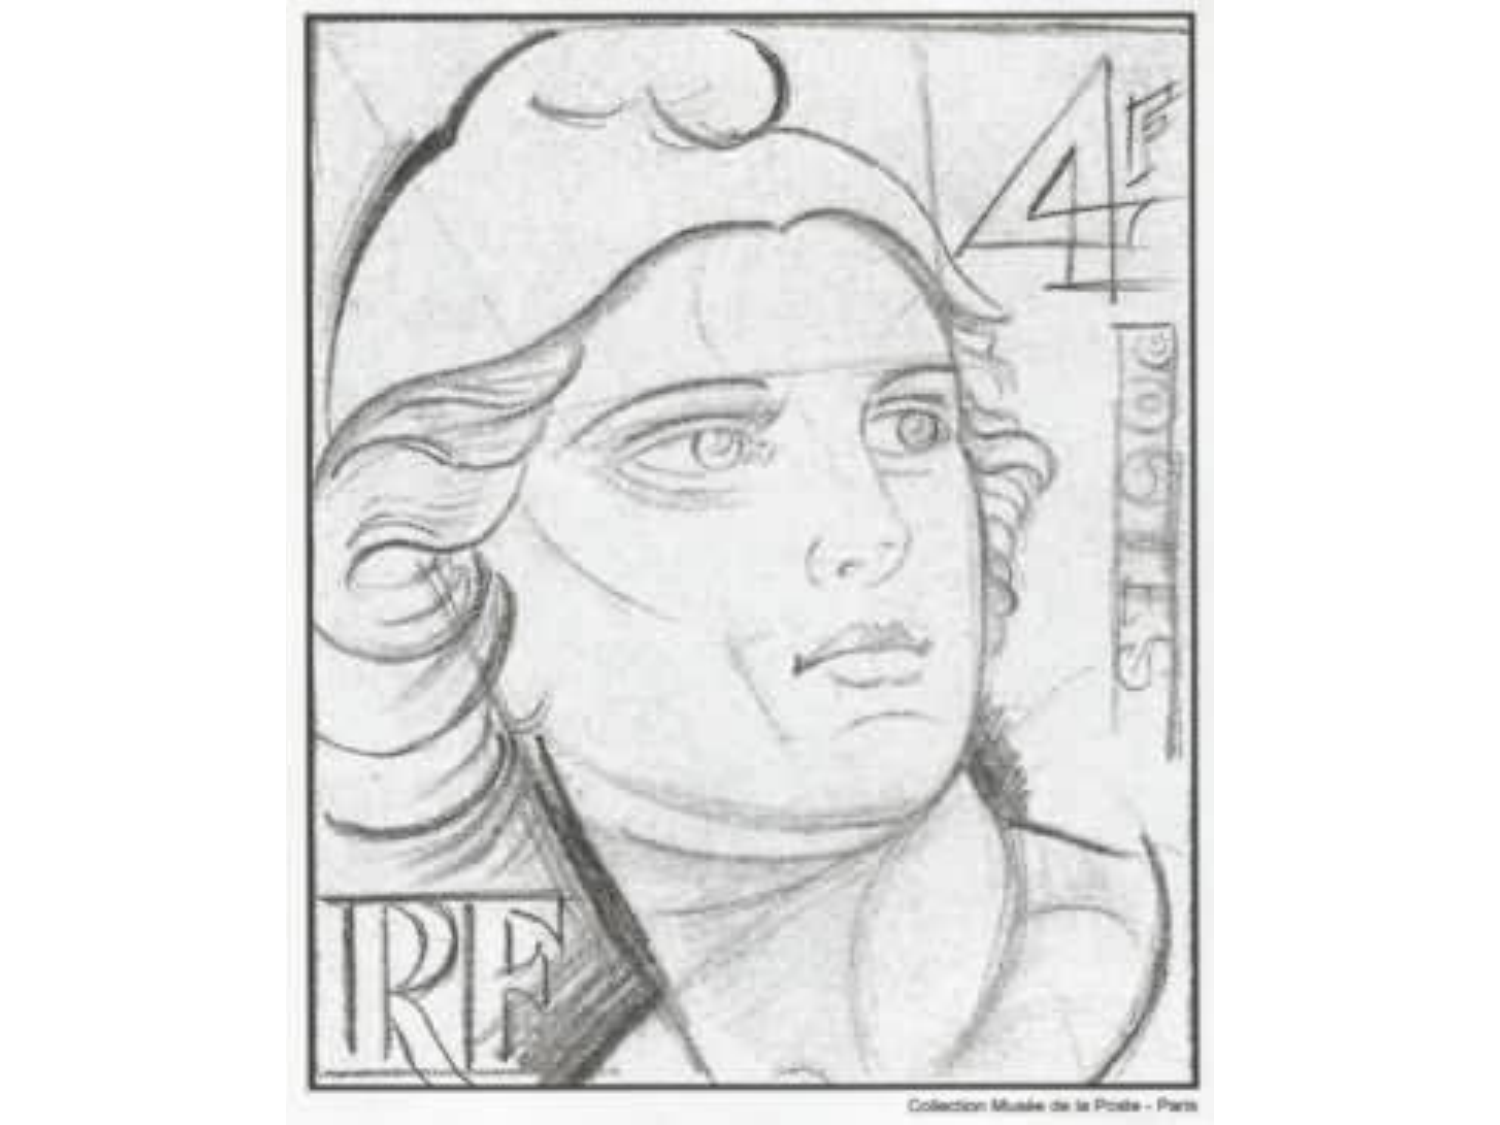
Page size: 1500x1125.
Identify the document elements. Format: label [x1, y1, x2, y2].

picture [286, 0, 1214, 1125]
